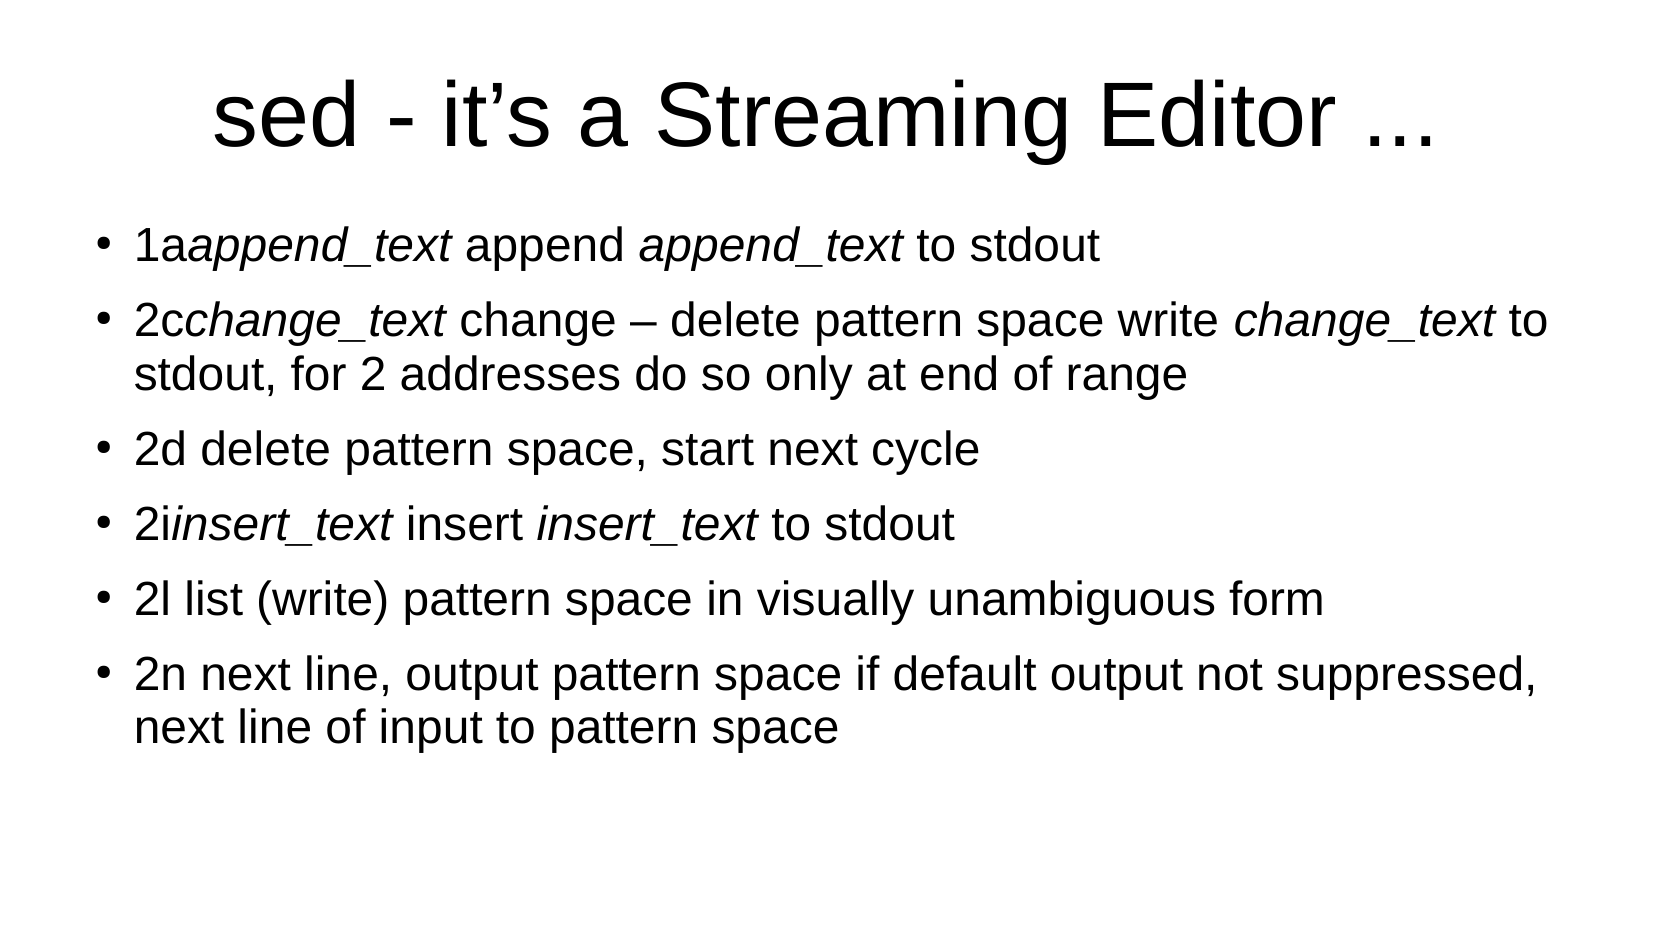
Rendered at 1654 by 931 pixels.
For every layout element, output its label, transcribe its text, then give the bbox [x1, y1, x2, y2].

title sed - it’s a Streaming Editor ... [82, 37, 1571, 193]
list 1aappend_text append append_text to stdout 2cchange_text change – delete pattern space write change_text to stdout, for 2 addresses do so only at end of range 2d delete pattern space, start next cycle 2iinsert_text insert insert_text to stdout 2l list (write) pattern space in visually unambiguous form 2n next line, output pattern space if default output not suppressed, next line of input to pattern space [82, 217, 1571, 758]
